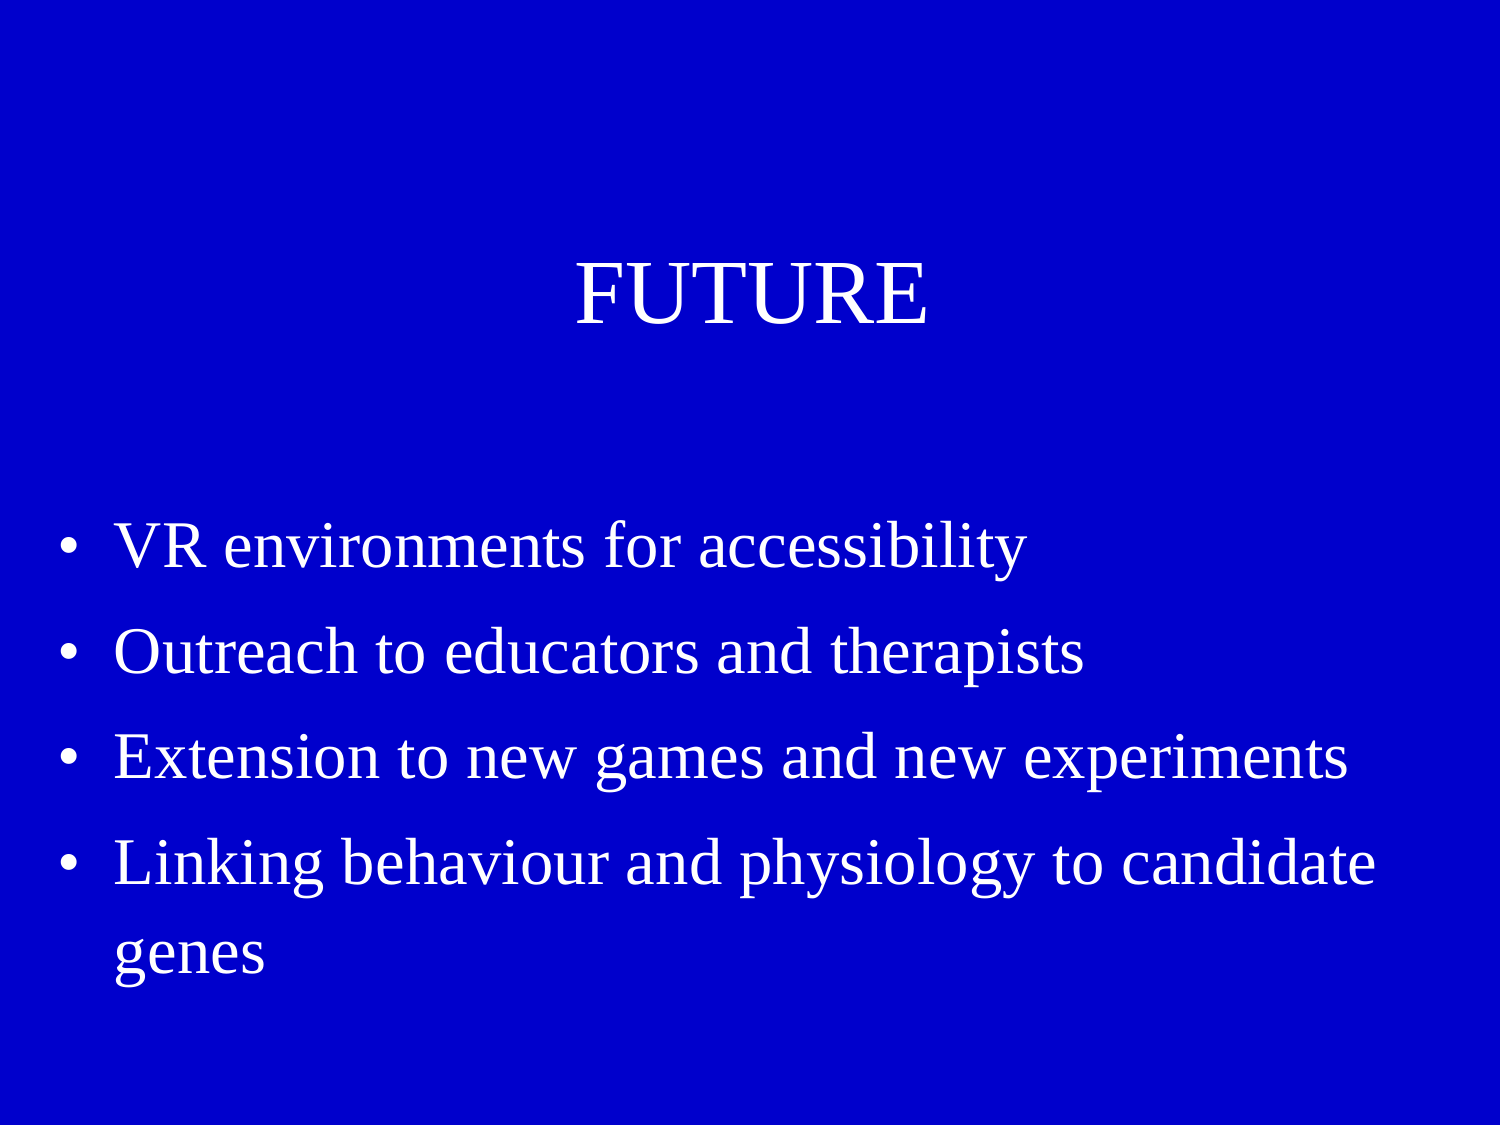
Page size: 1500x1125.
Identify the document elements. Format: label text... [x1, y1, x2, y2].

list VR environments for accessibility Outreach to educators and therapists Extension to new games and new experiments Linking behaviour and physiology to candidate genes [57, 493, 1445, 989]
title FUTURE [115, 188, 1391, 377]
